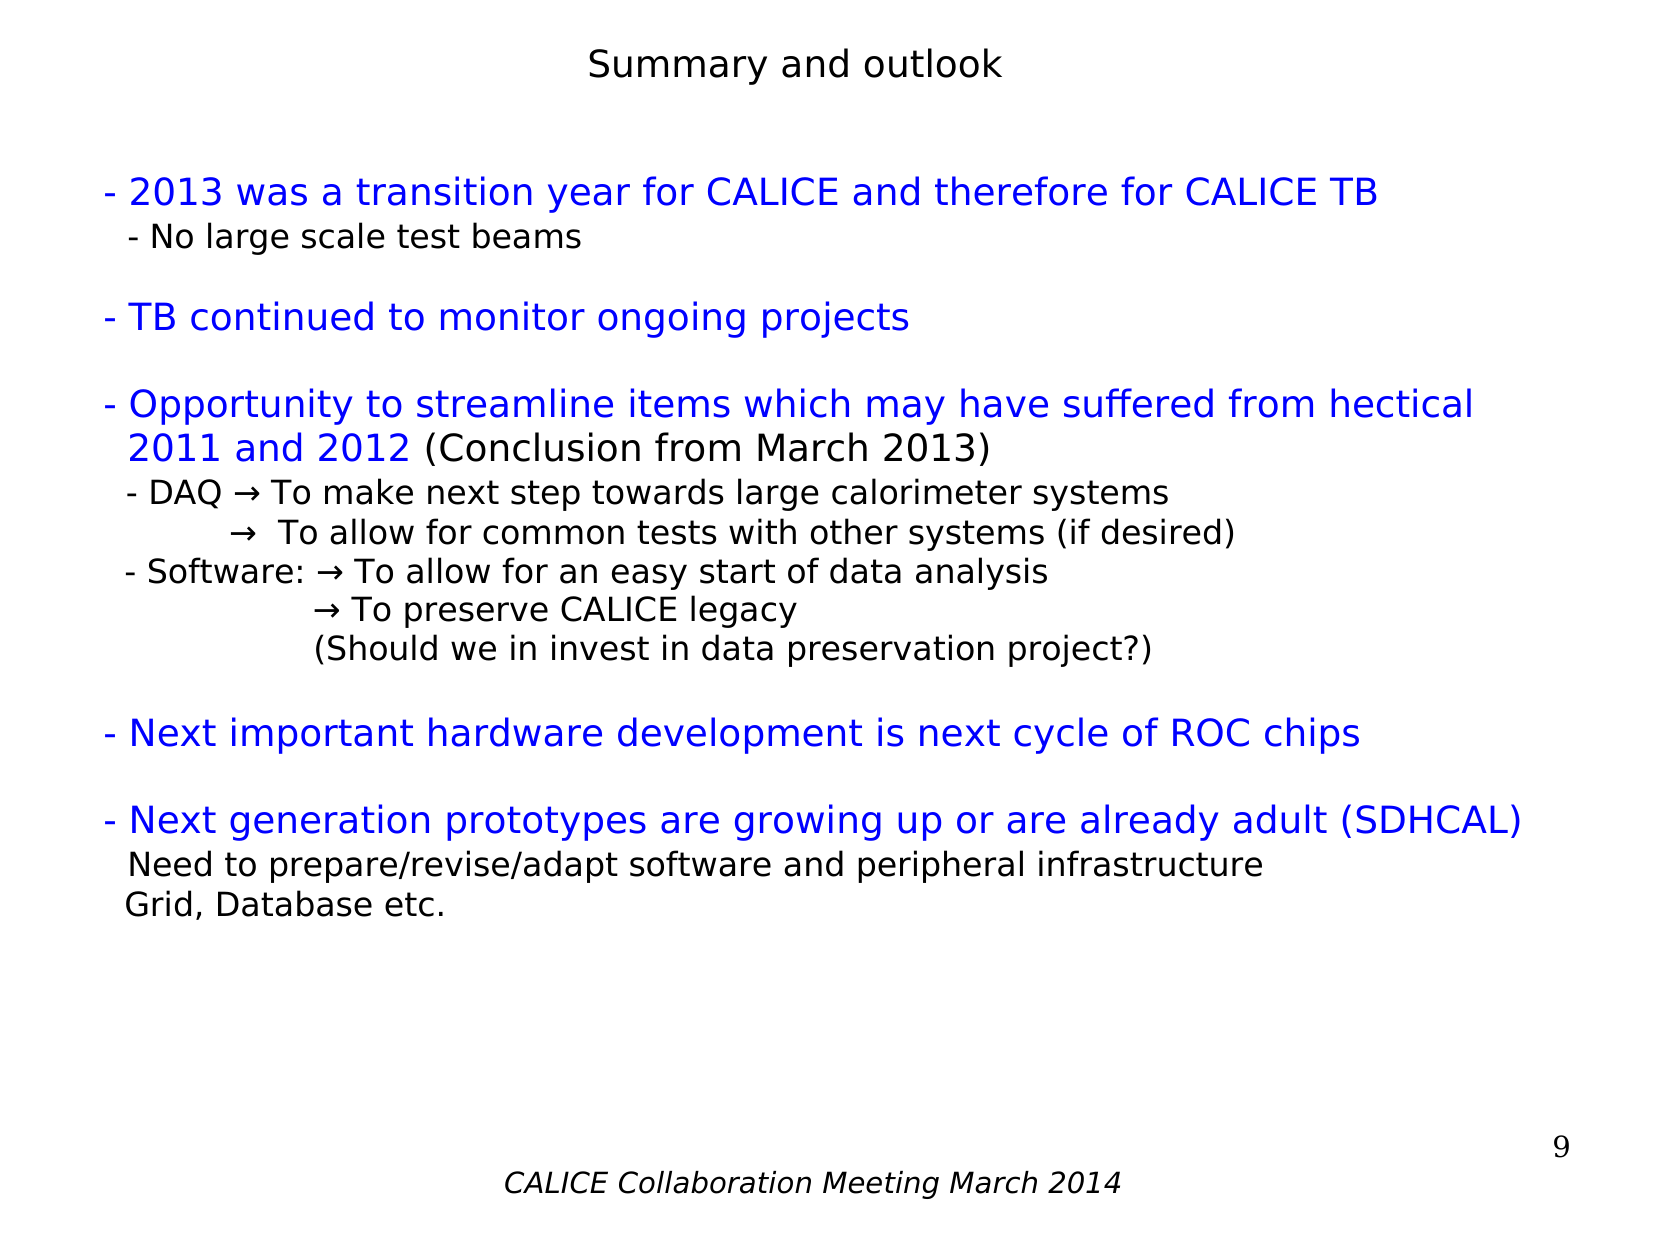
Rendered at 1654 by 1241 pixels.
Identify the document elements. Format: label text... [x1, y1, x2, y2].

text_box Summary and outlook [572, 35, 1018, 94]
text_box - 2013 was a transition year for CALICE and therefore for CALICE TB - No large scale test beams - TB continued to monitor ongoing projects - Opportunity to streamline items which may have suffered from hectical 2011 and 2012 (Conclusion from March 2013) - DAQ → To make next step towards large calorimeter systems → To allow for common tests with other systems (if desired) - Software: → To allow for an easy start of data analysis → To preserve CALICE legacy (Should we in invest in data preservation project?) - Next important hardware development is next cycle of ROC chips - Next generation prototypes are growing up or are already adult (SDHCAL) Need to prepare/revise/adapt software and peripheral infrastructure Grid, Database etc. [88, 163, 1625, 933]
